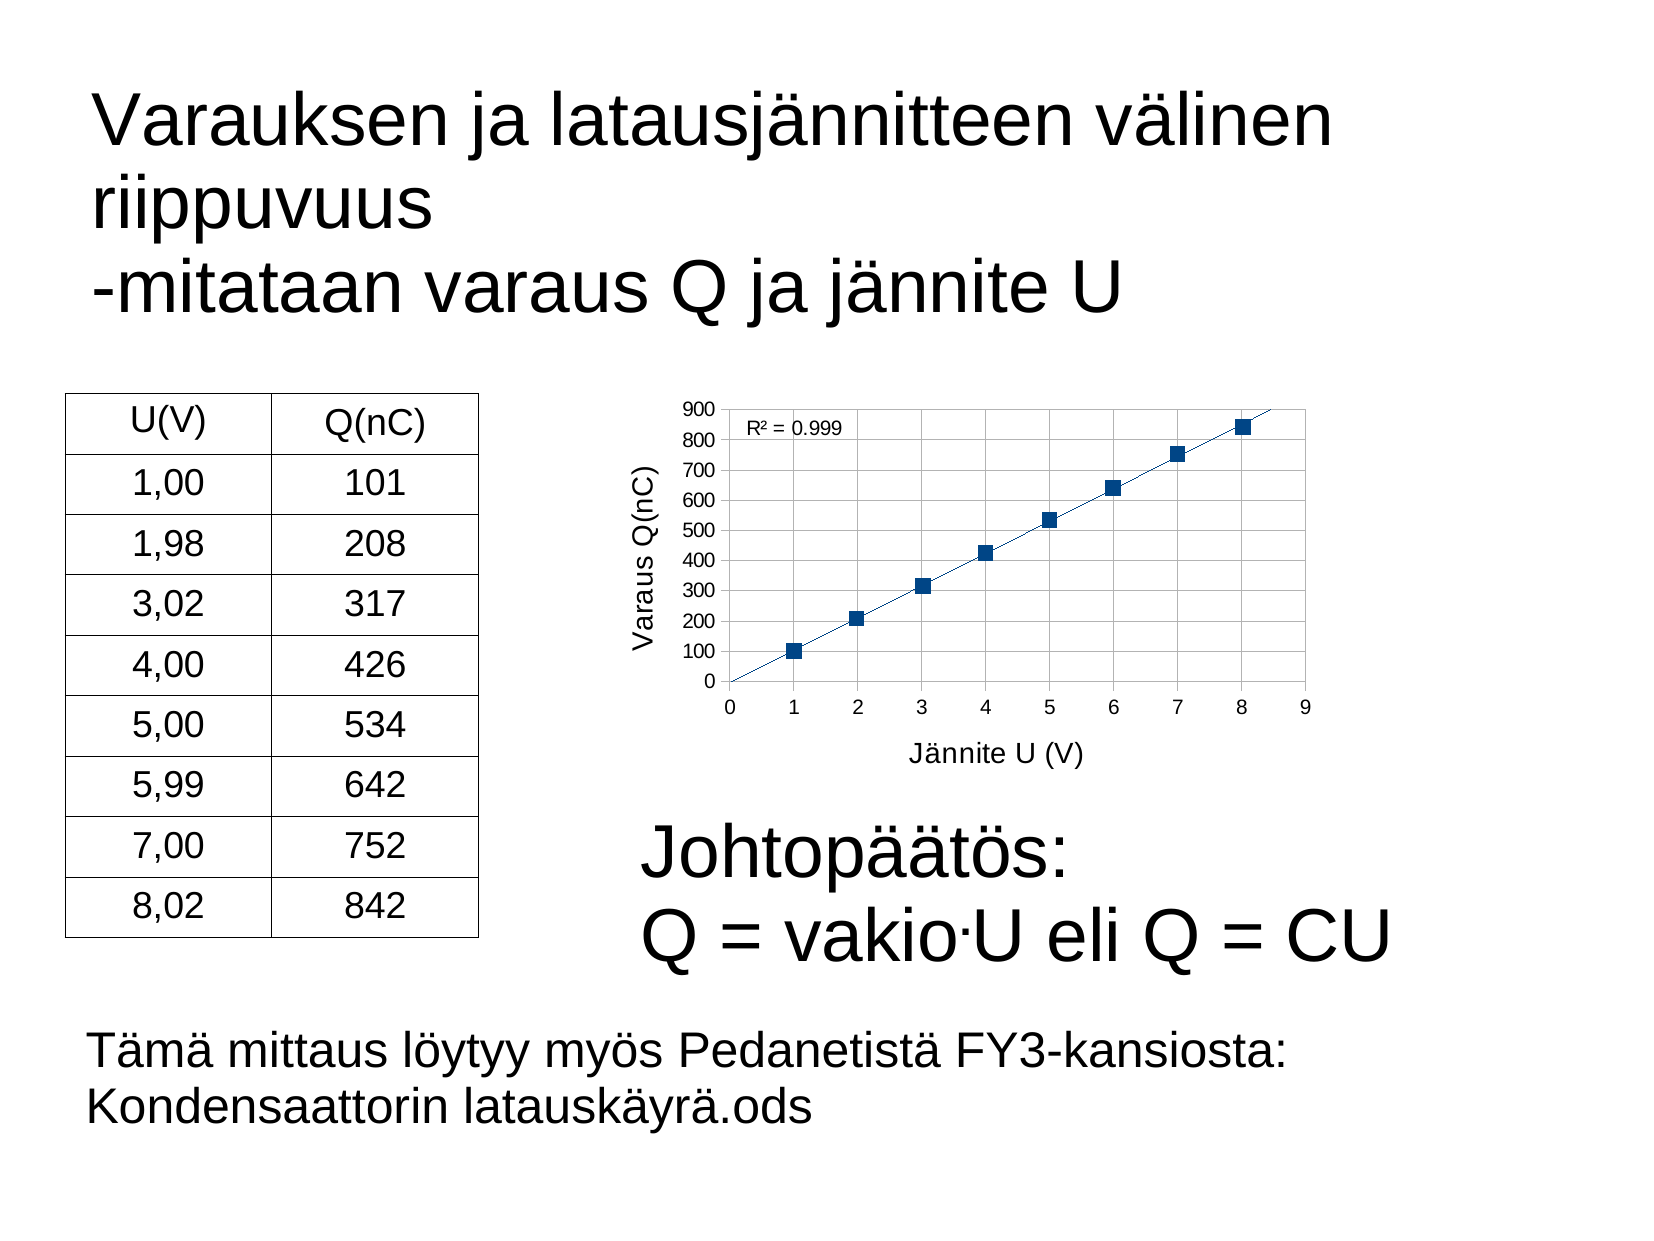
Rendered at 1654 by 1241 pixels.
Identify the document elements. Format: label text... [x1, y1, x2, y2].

table_cell 5,99 [66, 757, 271, 816]
text_box Johtopäätös: Q = vakio.U eli Q = CU [625, 803, 1575, 993]
table_cell 317 [272, 575, 478, 635]
text_box Tämä mittaus löytyy myös Pedanetistä FY3-kansiosta: Kondensaattorin latauskäyrä.ods [70, 1015, 1304, 1143]
table_cell 208 [272, 515, 478, 574]
text_box Varauksen ja latausjännitteen välinen riippuvuus -mitataan varaus Q ja jännite U [76, 70, 1394, 337]
table_cell 1,98 [66, 515, 271, 574]
table_cell 426 [272, 636, 478, 695]
chart [590, 389, 1326, 804]
table_cell 101 [272, 455, 478, 514]
table_cell 1,00 [66, 455, 271, 514]
table_cell 5,00 [66, 696, 271, 756]
table_cell 3,02 [66, 575, 271, 635]
table_cell 642 [272, 757, 478, 816]
table_cell 842 [272, 878, 478, 937]
table_cell 752 [272, 817, 478, 877]
table_cell 7,00 [66, 817, 271, 877]
table_cell 534 [272, 696, 478, 756]
table_header Q(nC) [272, 394, 478, 454]
table_cell 4,00 [66, 636, 271, 695]
table_cell 8,02 [66, 878, 271, 937]
table_header U(V) [66, 394, 271, 454]
